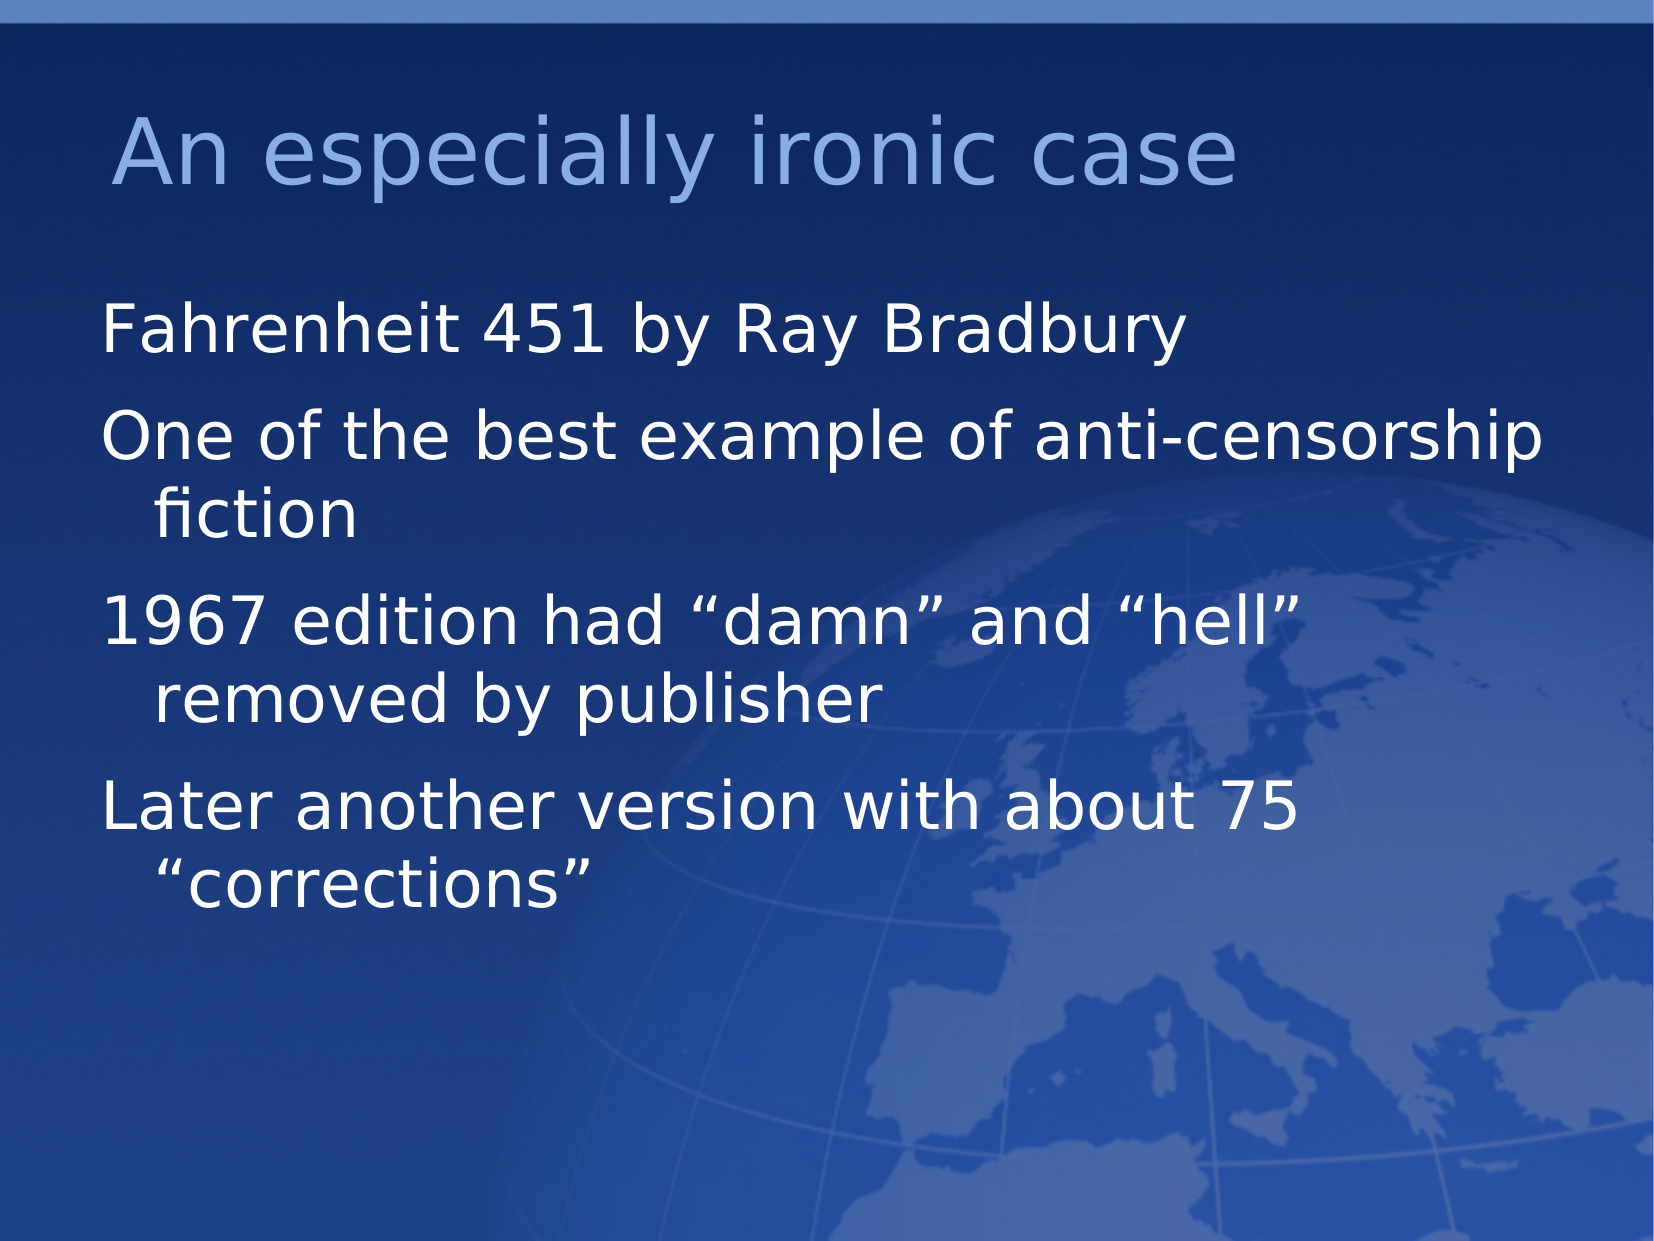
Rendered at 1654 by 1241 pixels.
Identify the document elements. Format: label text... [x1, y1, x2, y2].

picture [0, 0, 1654, 1241]
list Fahrenheit 451 by Ray Bradbury One of the best example of anti-censorship fiction 1967 edition had “damn” and “hell” removed by publisher Later another version with about 75 “corrections” [82, 290, 1571, 1094]
title An especially ironic case [82, 56, 1571, 250]
